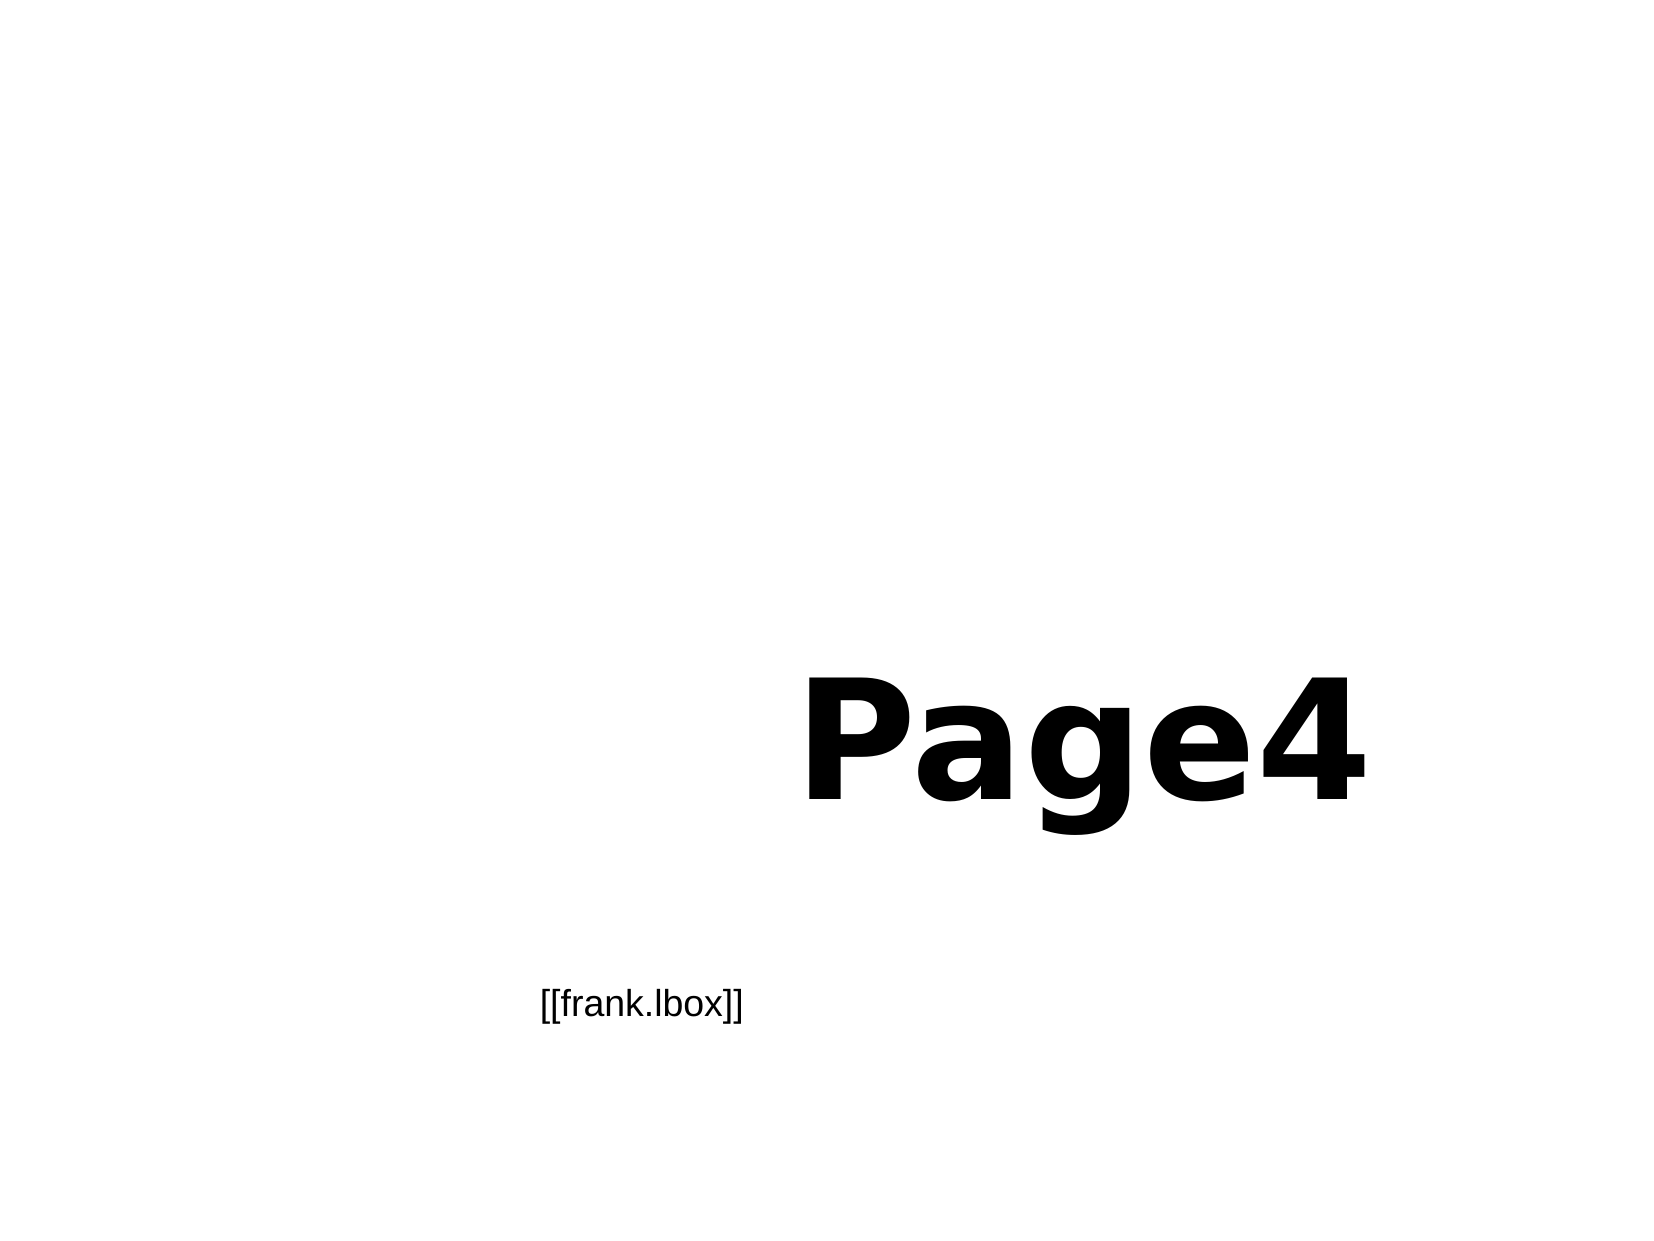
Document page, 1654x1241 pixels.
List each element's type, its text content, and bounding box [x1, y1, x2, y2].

text_box Page4 [779, 637, 1388, 847]
text_box [[frank.lbox]] [525, 975, 759, 1032]
